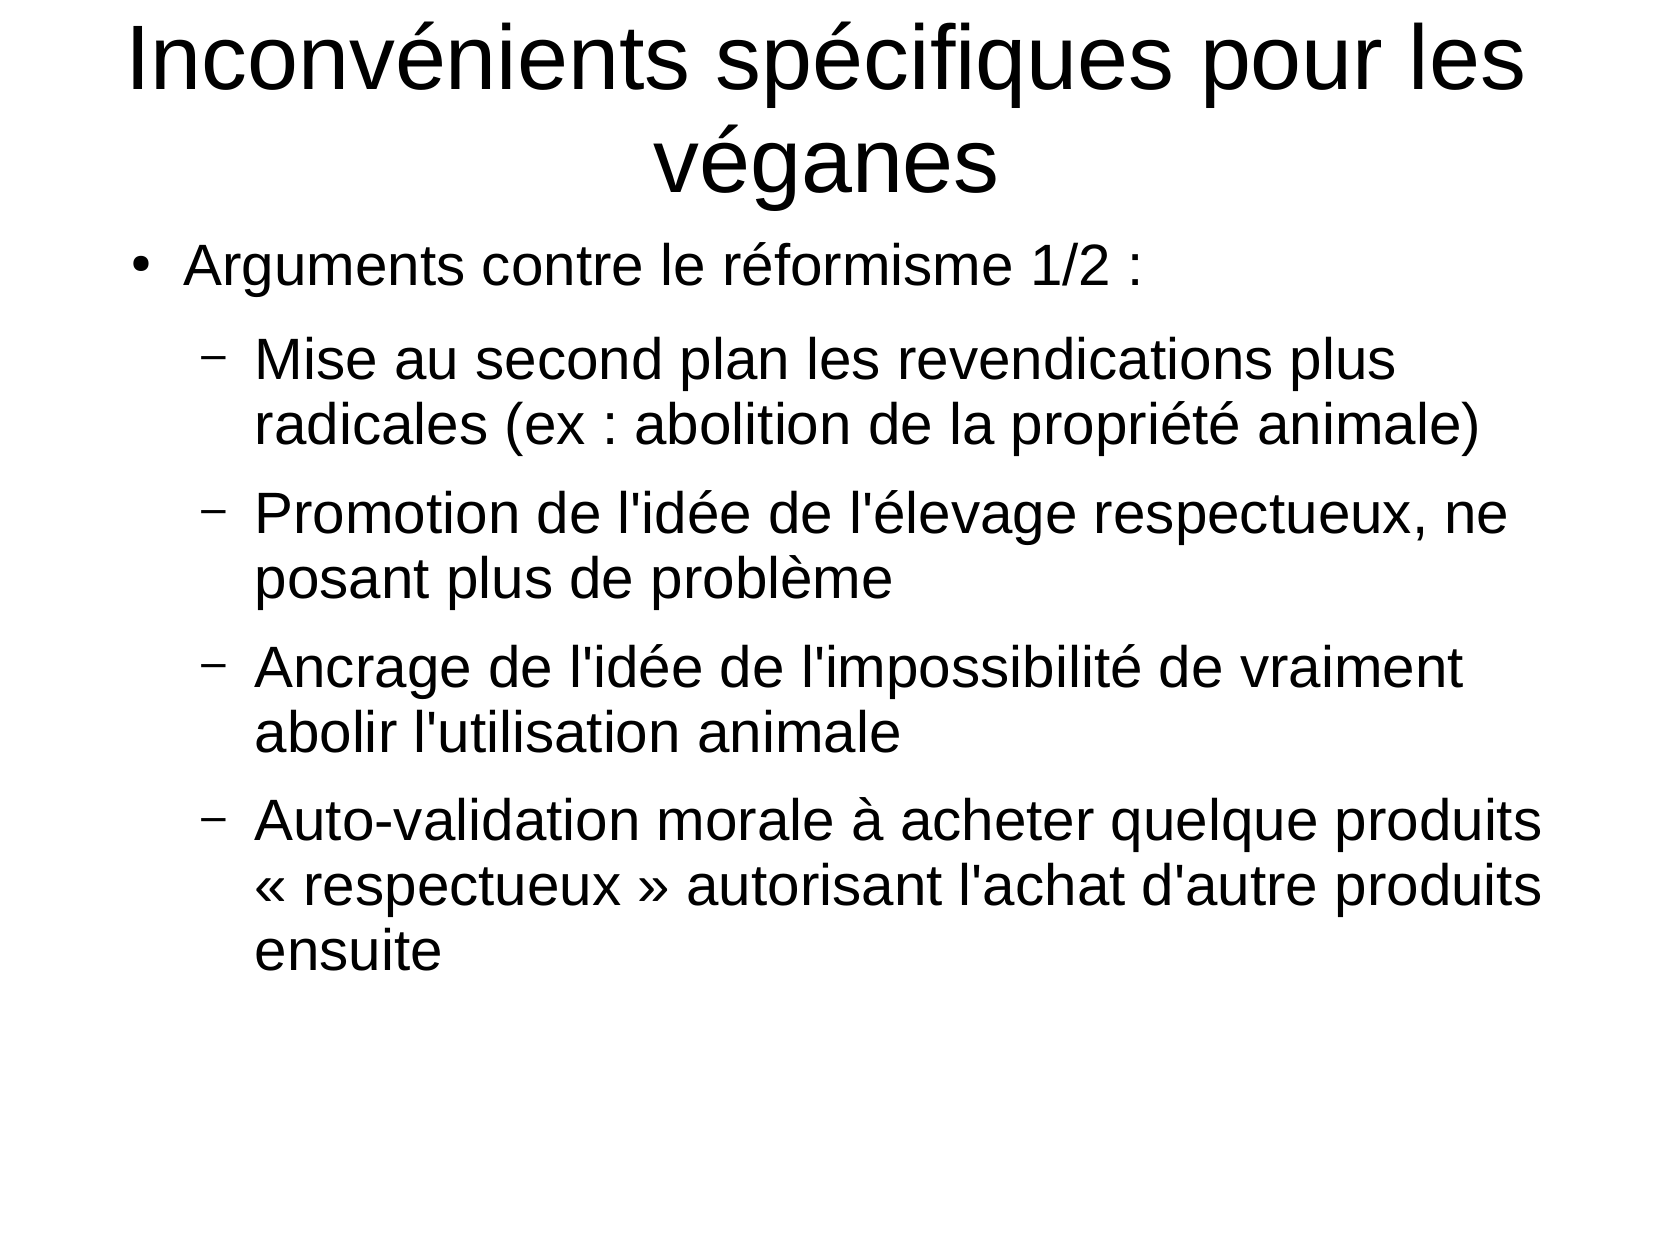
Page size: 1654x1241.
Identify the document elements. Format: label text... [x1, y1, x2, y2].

list Arguments contre le réformisme 1/2 : Mise au second plan les revendications plus radicales (ex : abolition de la propriété animale) Promotion de l'idée de l'élevage respectueux, ne posant plus de problème Ancrage de l'idée de l'impossibilité de vraiment abolir l'utilisation animale Auto-validation morale à acheter quelque produits « respectueux » autorisant l'achat d'autre produits ensuite [112, 232, 1602, 1241]
title Inconvénients spécifiques pour les véganes [82, 5, 1571, 213]
